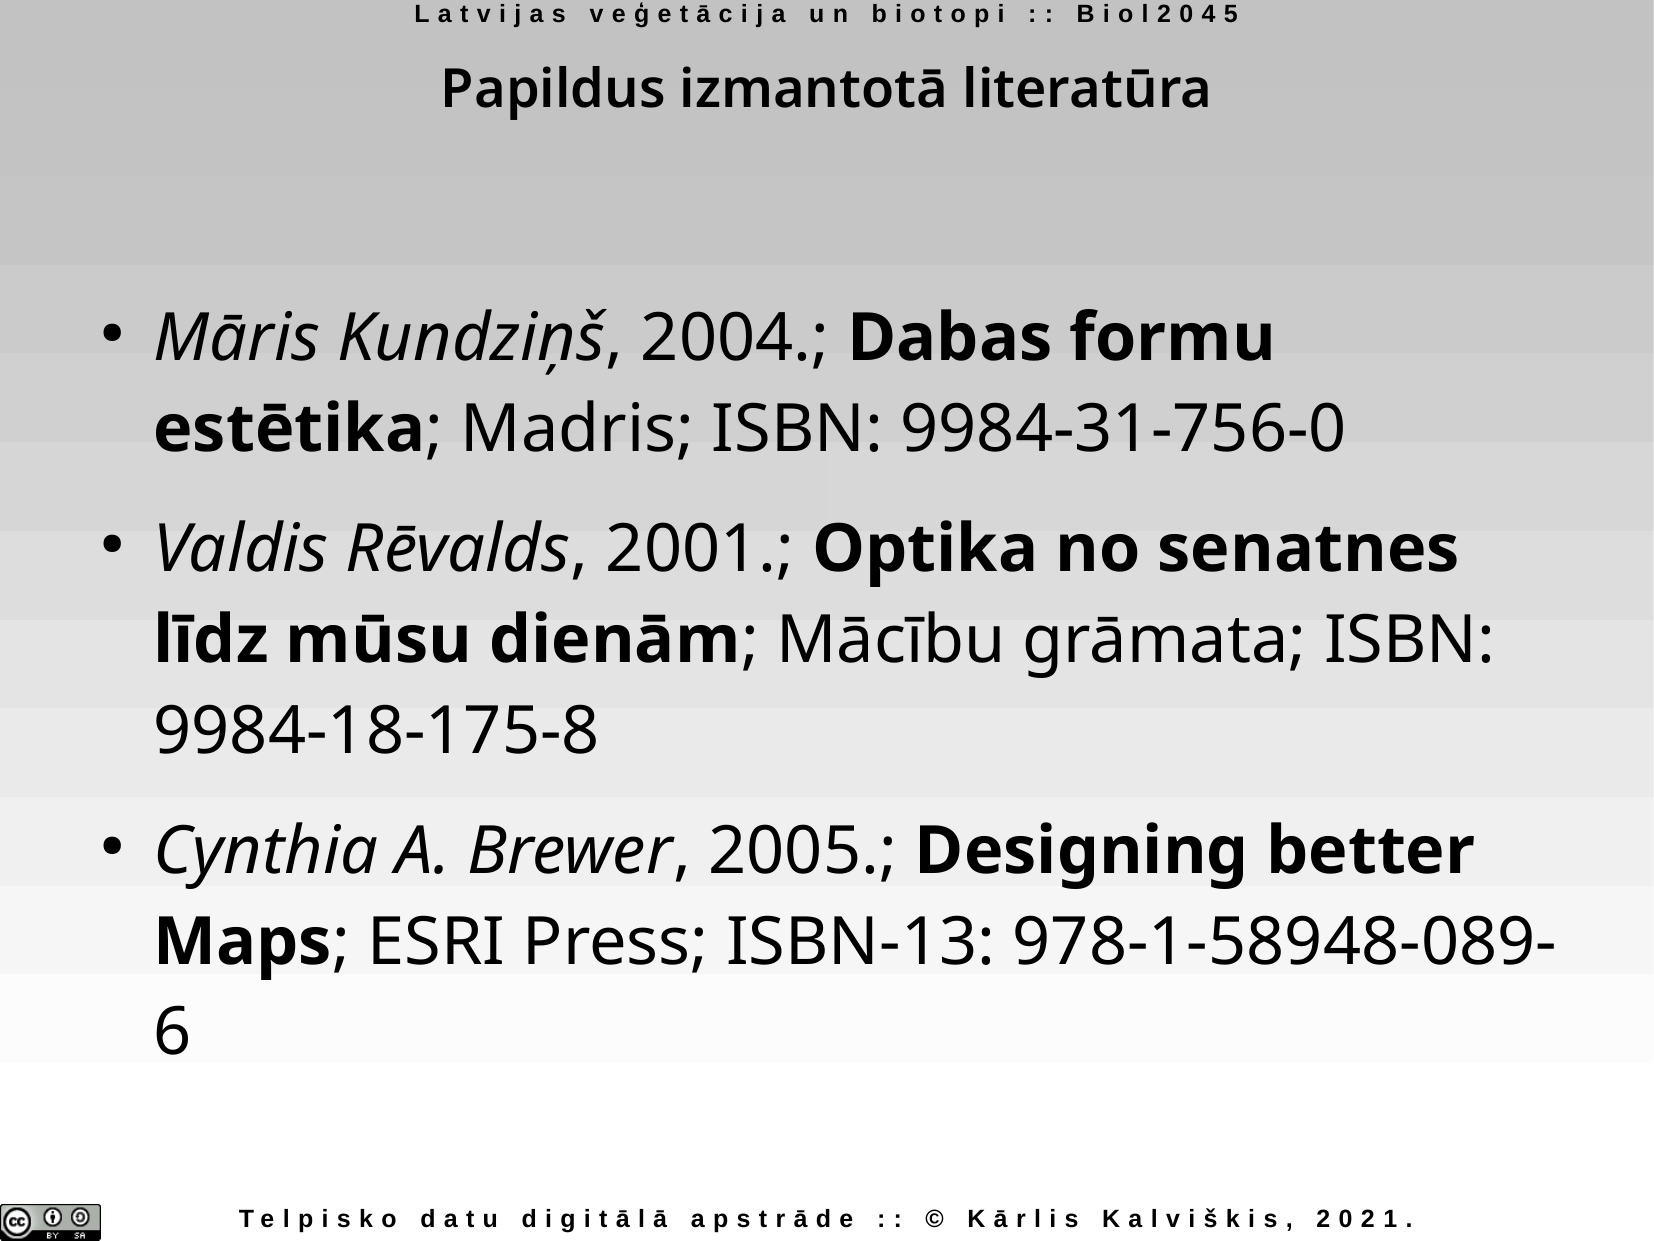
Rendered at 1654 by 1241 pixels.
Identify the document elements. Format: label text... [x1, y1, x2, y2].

picture [0, 0, 1654, 1241]
list Māris Kundziņš, 2004.; Dabas formu estētika; Madris; ISBN: 9984-31-756-0 Valdis Rēvalds, 2001.; Optika no senatnes līdz mūsu dienām; Mācību grāmata; ISBN: 9984-18-175-8 Cynthia A. Brewer, 2005.; Designing better Maps; ESRI Press; ISBN-13: 978-1-58948-089-6 [82, 289, 1571, 1113]
title Papildus izmantotā literatūra [29, 49, 1625, 296]
